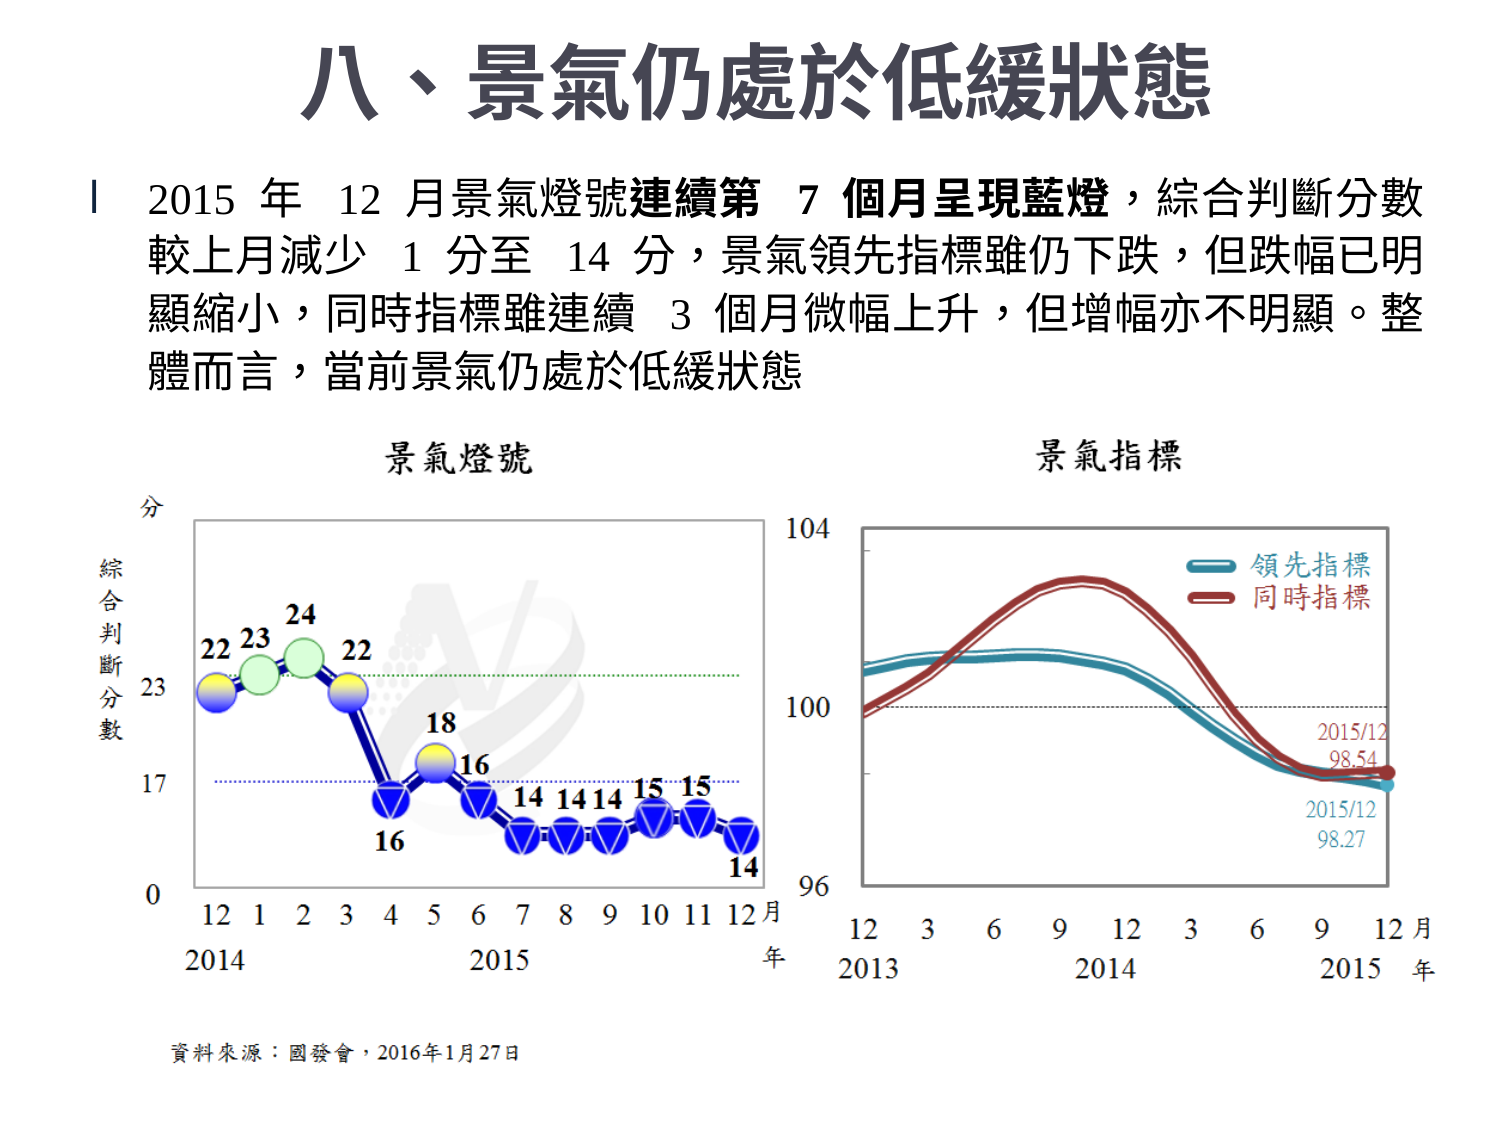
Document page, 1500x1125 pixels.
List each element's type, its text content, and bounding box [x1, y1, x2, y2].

text_box 2015 年 12 月景氣燈號連續第 7 個月呈現藍燈，綜合判斷分數較上月減少 1 分至 14 分，景氣領先指標雖仍下跌，但跌幅已明顯縮小，同時指標雖連續 3 個月微幅上升，但增幅亦不明顯。整體而言，當前景氣仍處於低緩狀態 [47, 153, 1452, 398]
title 八、景氣仍處於低緩狀態 [0, 34, 1500, 126]
picture [94, 425, 1453, 1087]
